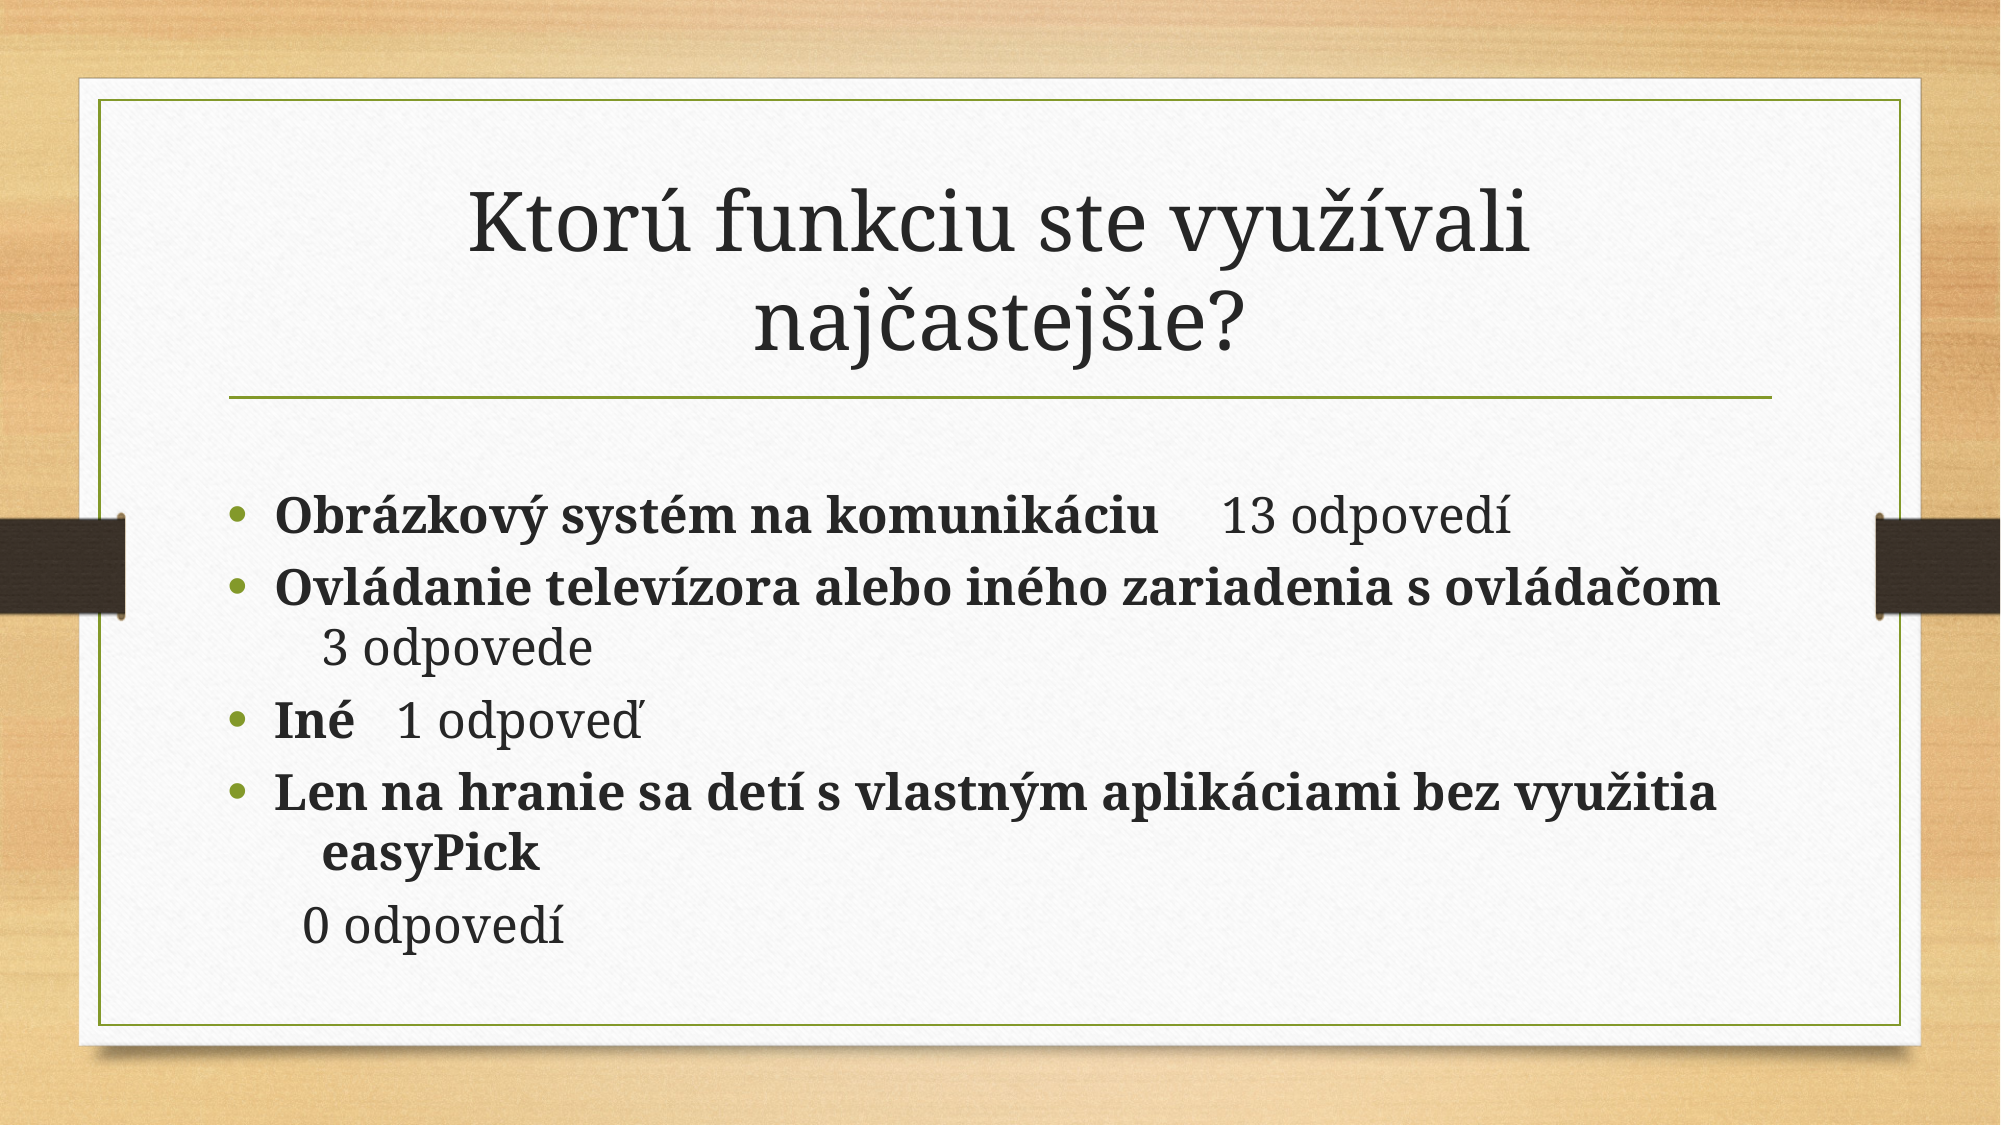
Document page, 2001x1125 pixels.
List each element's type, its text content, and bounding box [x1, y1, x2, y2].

title Ktorú funkciu ste využívali najčastejšie? [212, 161, 1788, 376]
list Obrázkový systém na komunikáciu 13 odpovedí Ovládanie televízora alebo iného zariadenia s ovládačom 3 odpovede Iné 1 odpoveď Len na hranie sa detí s vlastným aplikáciami bez využitia easyPick 0 odpovedí [212, 475, 1788, 964]
